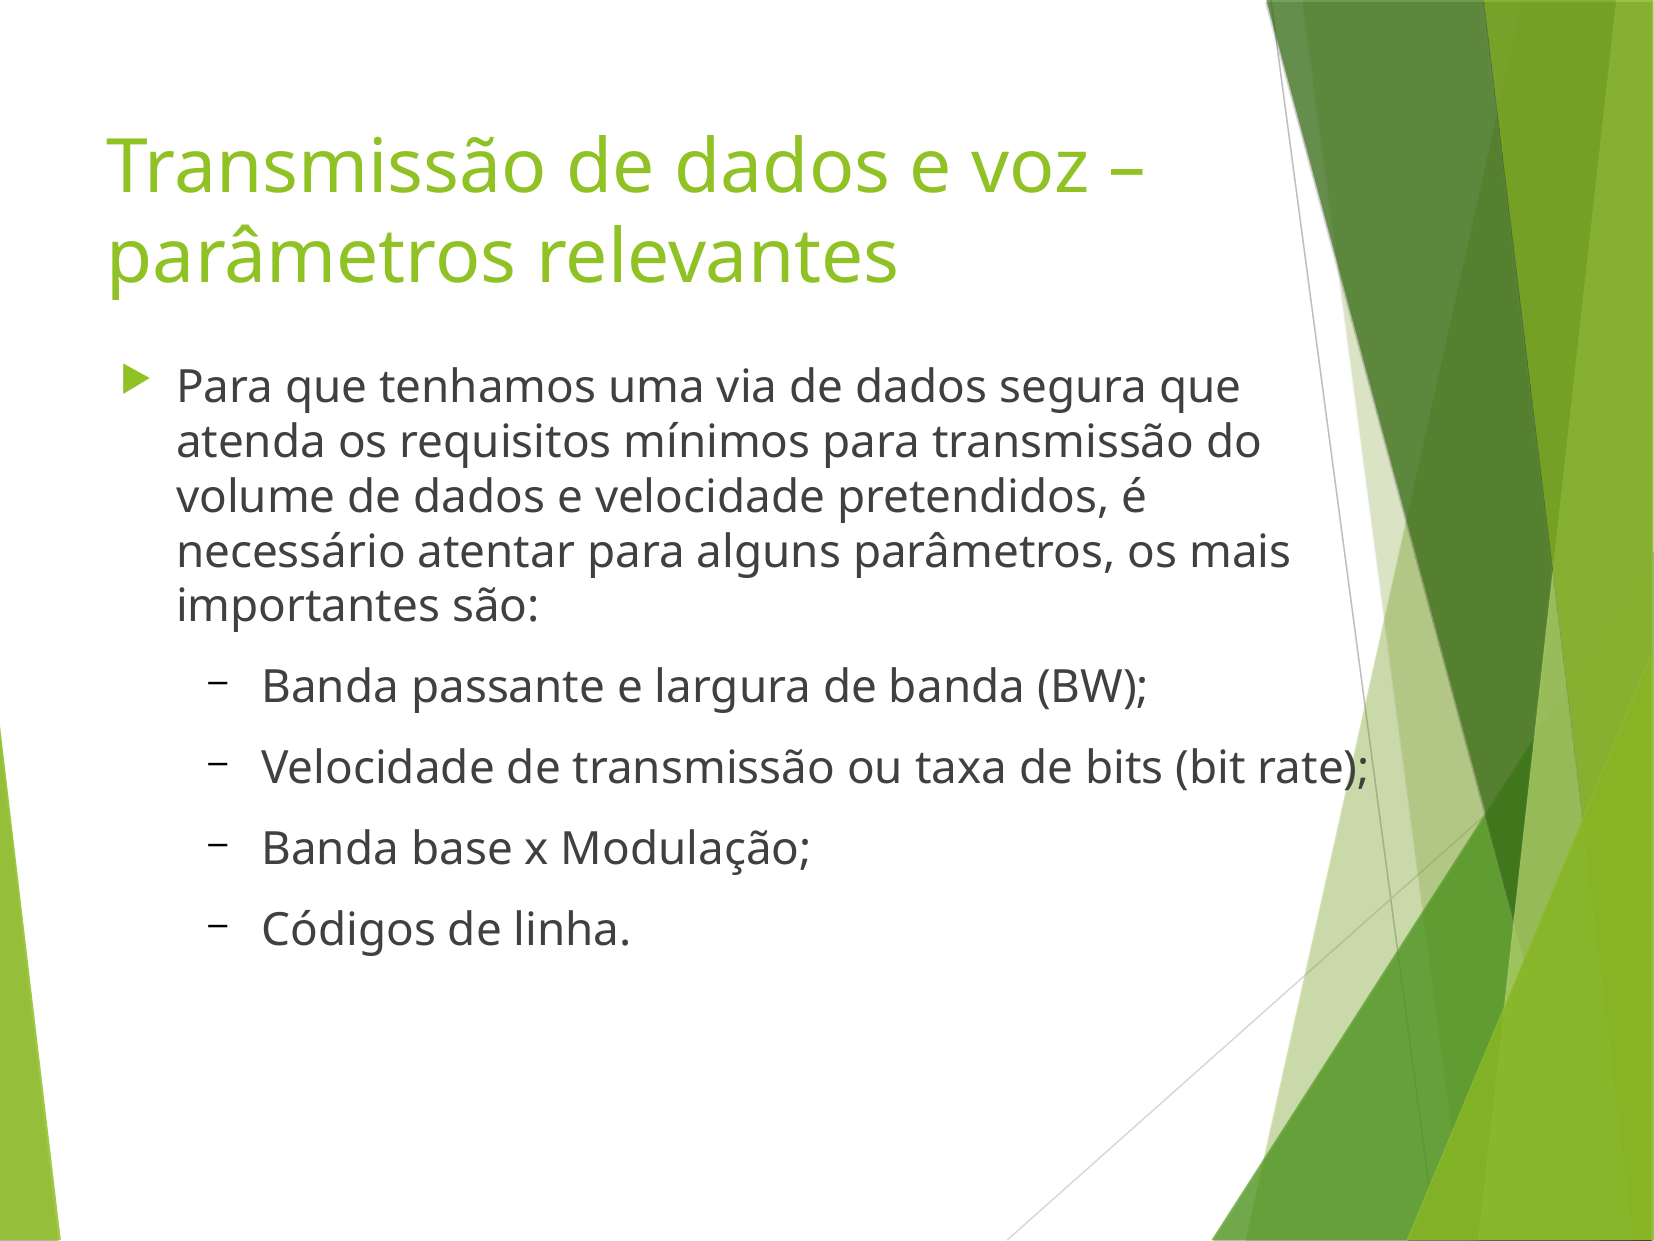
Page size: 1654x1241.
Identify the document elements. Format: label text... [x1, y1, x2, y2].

list Para que tenhamos uma via de dados segura que atenda os requisitos mínimos para transmissão do volume de dados e velocidade pretendidos, é necessário atentar para alguns parâmetros, os mais importantes são: Banda passante e largura de banda (BW); Velocidade de transmissão ou taxa de bits (bit rate); Banda base x Modulação; Códigos de linha. [104, 348, 1394, 1063]
title Transmissão de dados e voz – parâmetros relevantes [91, 110, 1258, 349]
